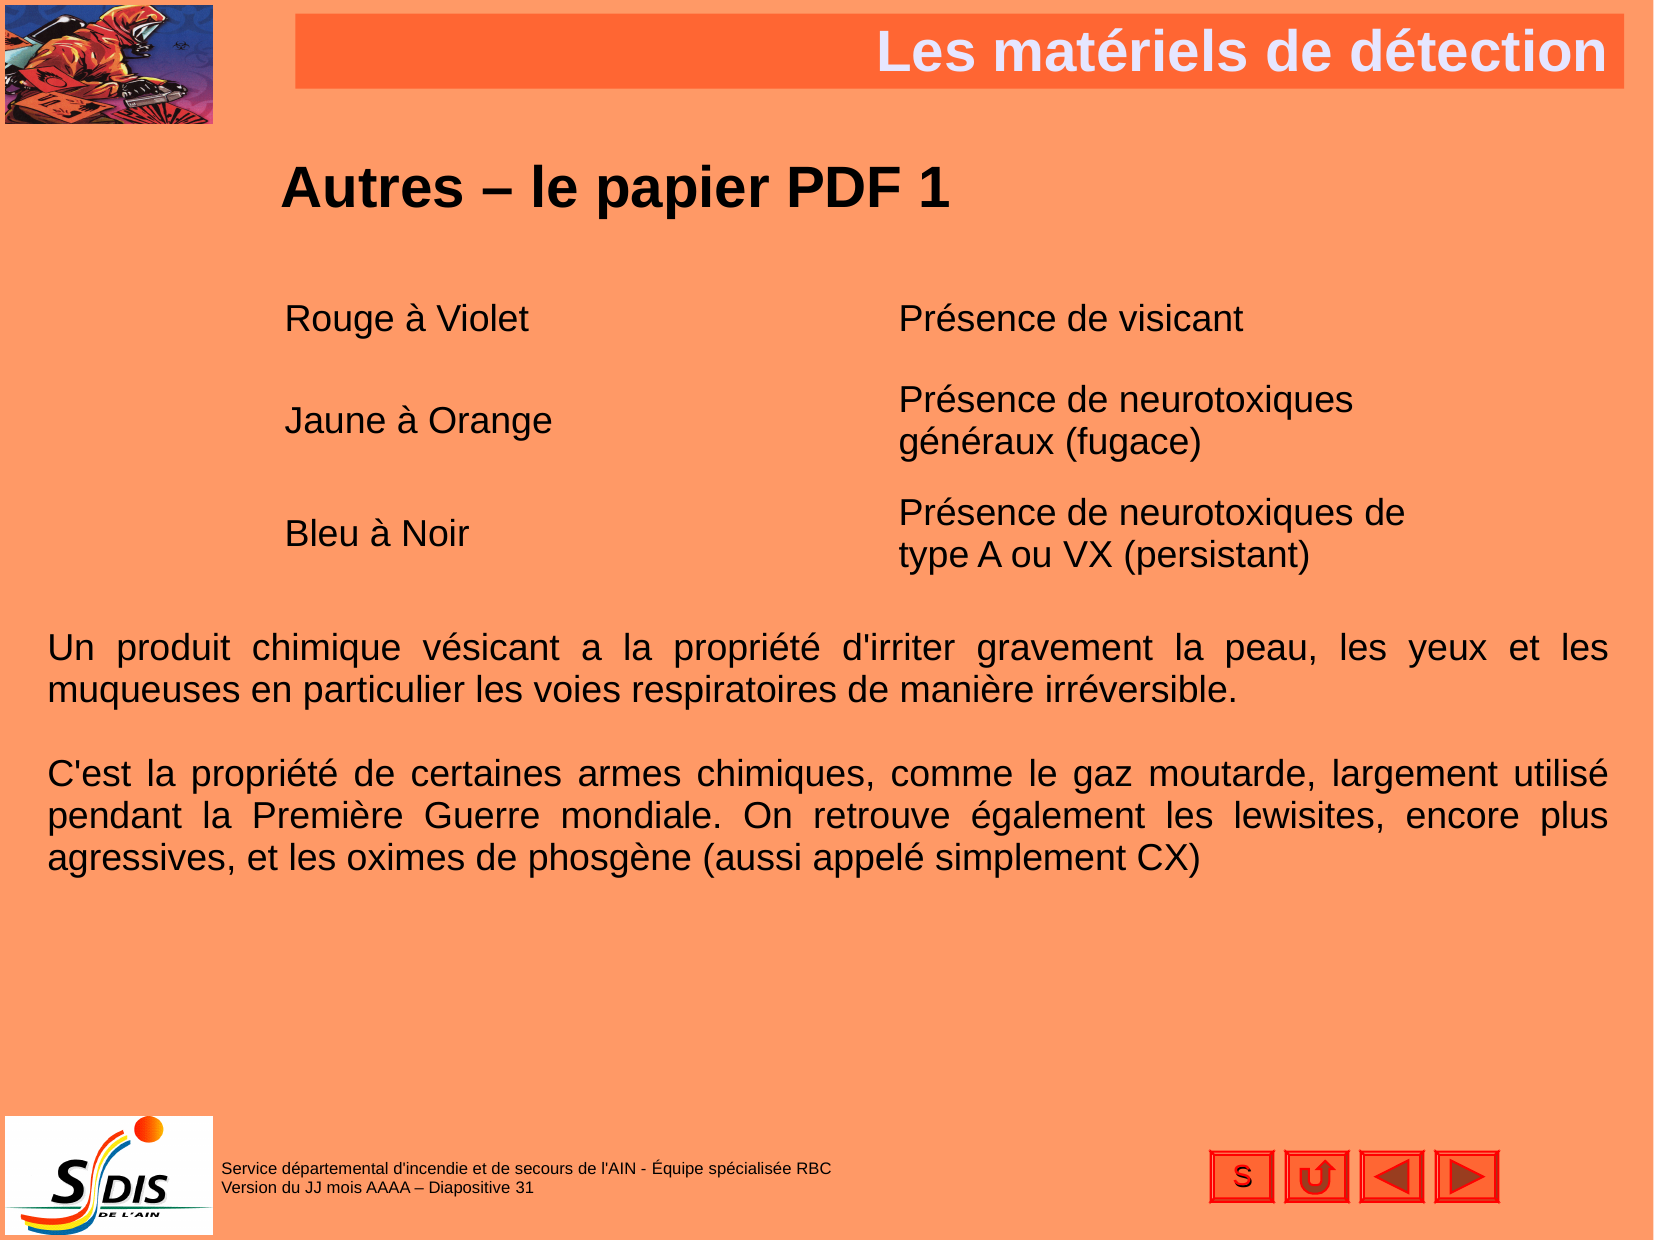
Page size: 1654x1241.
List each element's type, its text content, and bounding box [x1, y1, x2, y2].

table_header Présence de visicant [884, 277, 1421, 361]
text_box Autres – le papier PDF 1 [265, 147, 968, 228]
table_cell Présence de neurotoxiques de type A ou VX (persistant) [884, 480, 1421, 587]
table_cell Bleu à Noir [270, 480, 884, 587]
table_header Rouge à Violet [270, 277, 884, 361]
picture [5, 1116, 213, 1235]
text_box Les matériels de détection [295, 13, 1625, 89]
text_box Un produit chimique vésicant a la propriété d'irriter gravement la peau, les yeux et les muqueuses en particulier les voies respiratoires de manière irréversible. C'est la propriété de certaines armes chimiques, comme le gaz moutarde, largement utilisé pendant la Première Guerre mondiale. On retrouve également les lewisites, encore plus agressives, et les oximes de phosgène (aussi appelé simplement CX) [32, 618, 1625, 886]
table_cell Présence de neurotoxiques généraux (fugace) [884, 361, 1421, 480]
picture [5, 5, 213, 124]
table_cell Jaune à Orange [270, 361, 884, 480]
